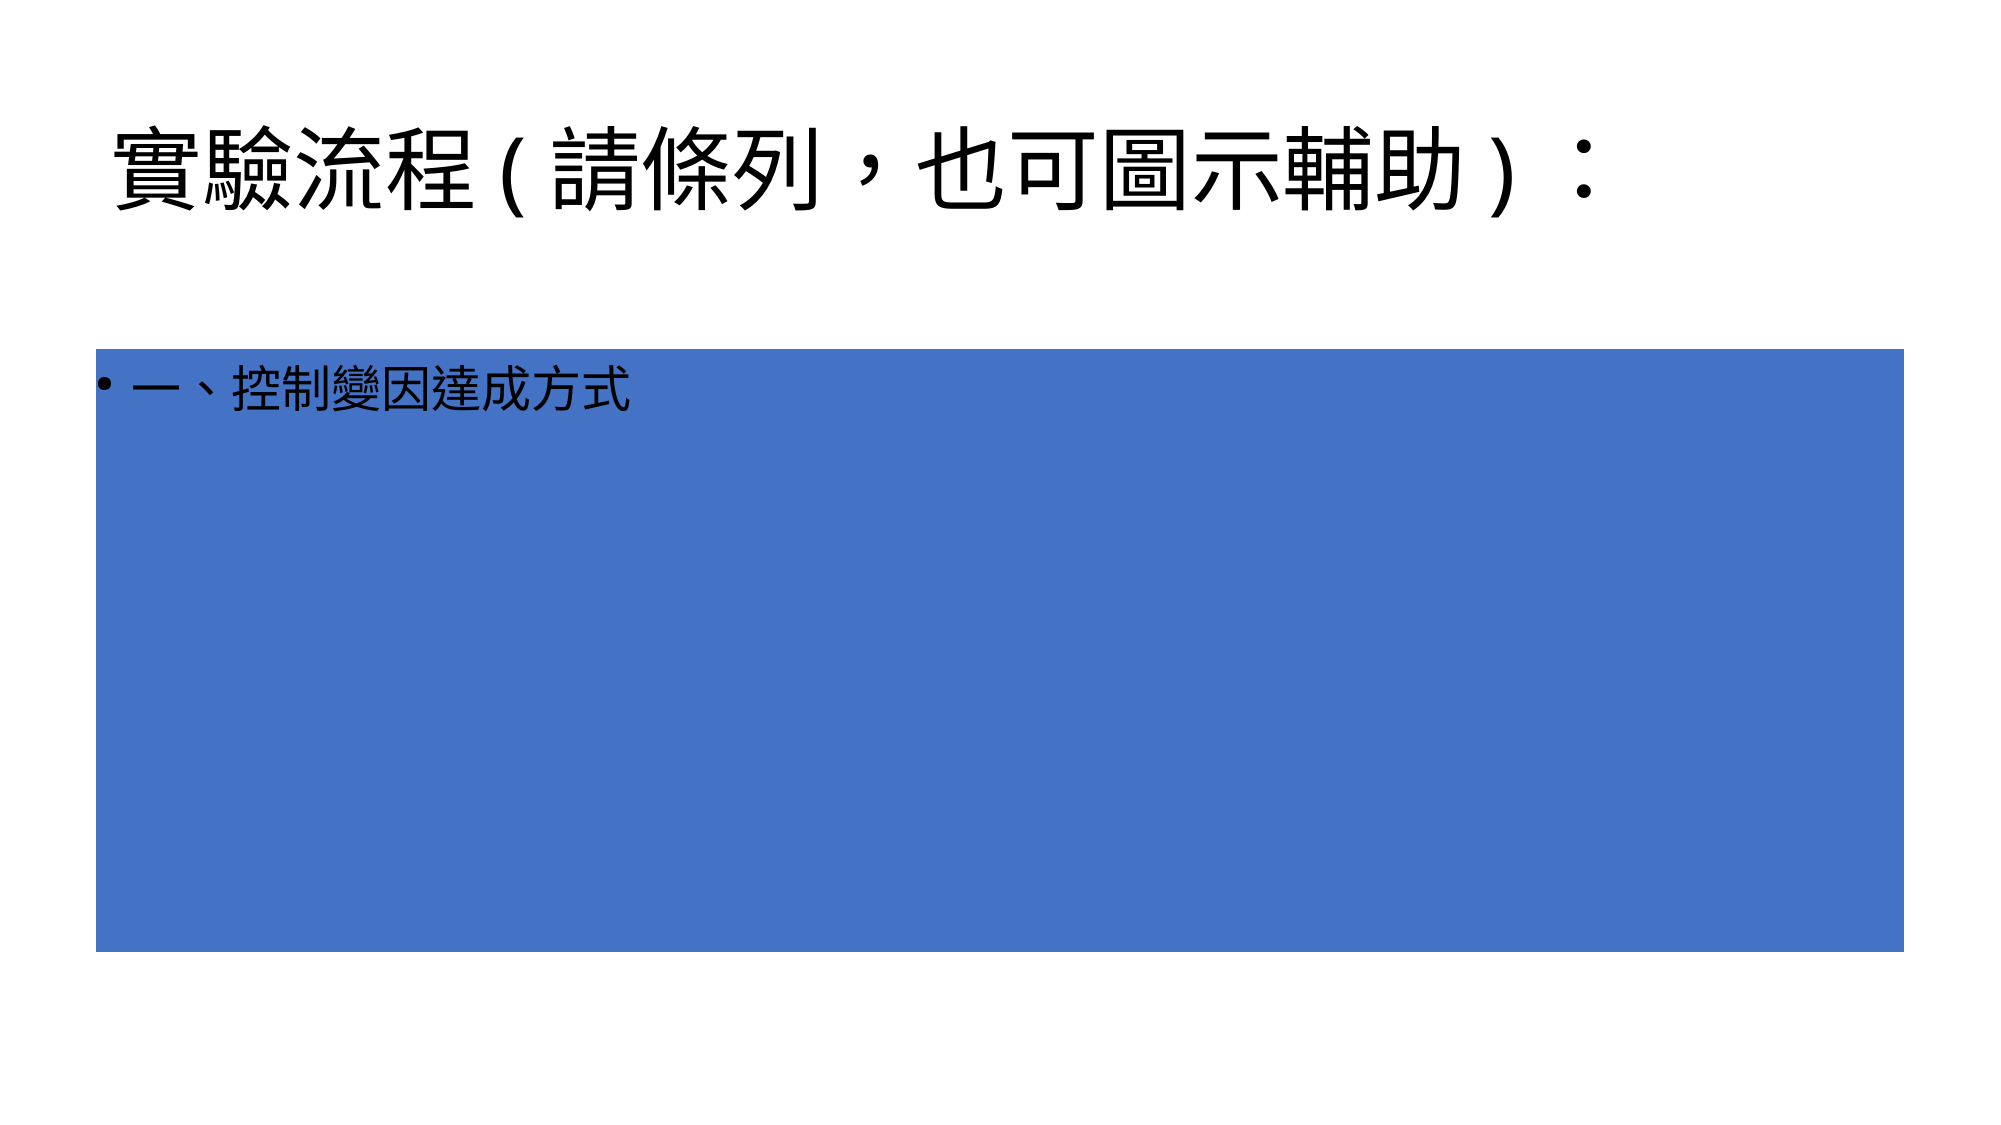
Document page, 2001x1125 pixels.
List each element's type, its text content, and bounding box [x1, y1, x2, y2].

title 實驗流程(請條列，也可圖示輔助)： [95, 64, 1821, 283]
table_header 一、控制變因達成方式 [96, 349, 1904, 952]
